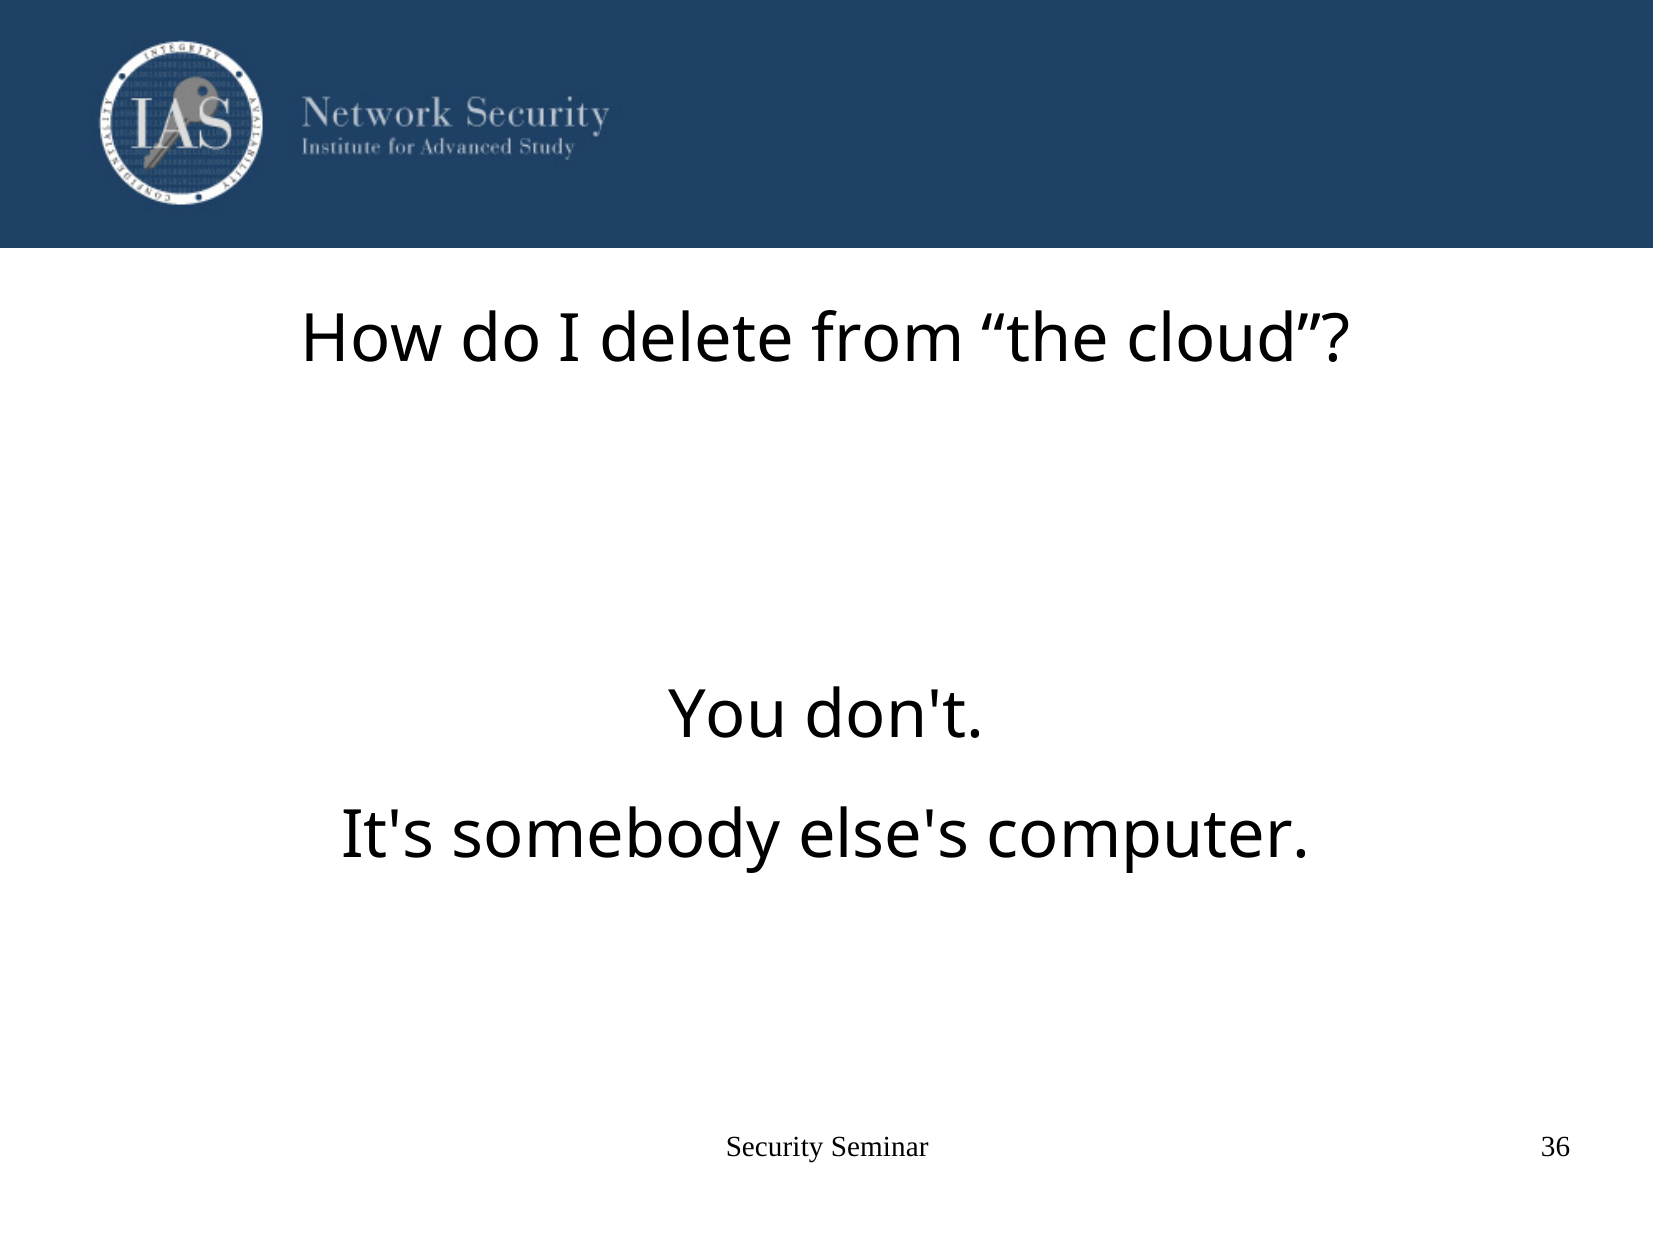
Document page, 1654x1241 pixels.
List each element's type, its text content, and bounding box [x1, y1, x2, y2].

picture [0, 0, 1653, 248]
list You don't. It's somebody else's computer. [82, 666, 1571, 1010]
list How do I delete from “the cloud”? [82, 290, 1571, 634]
title [82, 49, 1571, 257]
